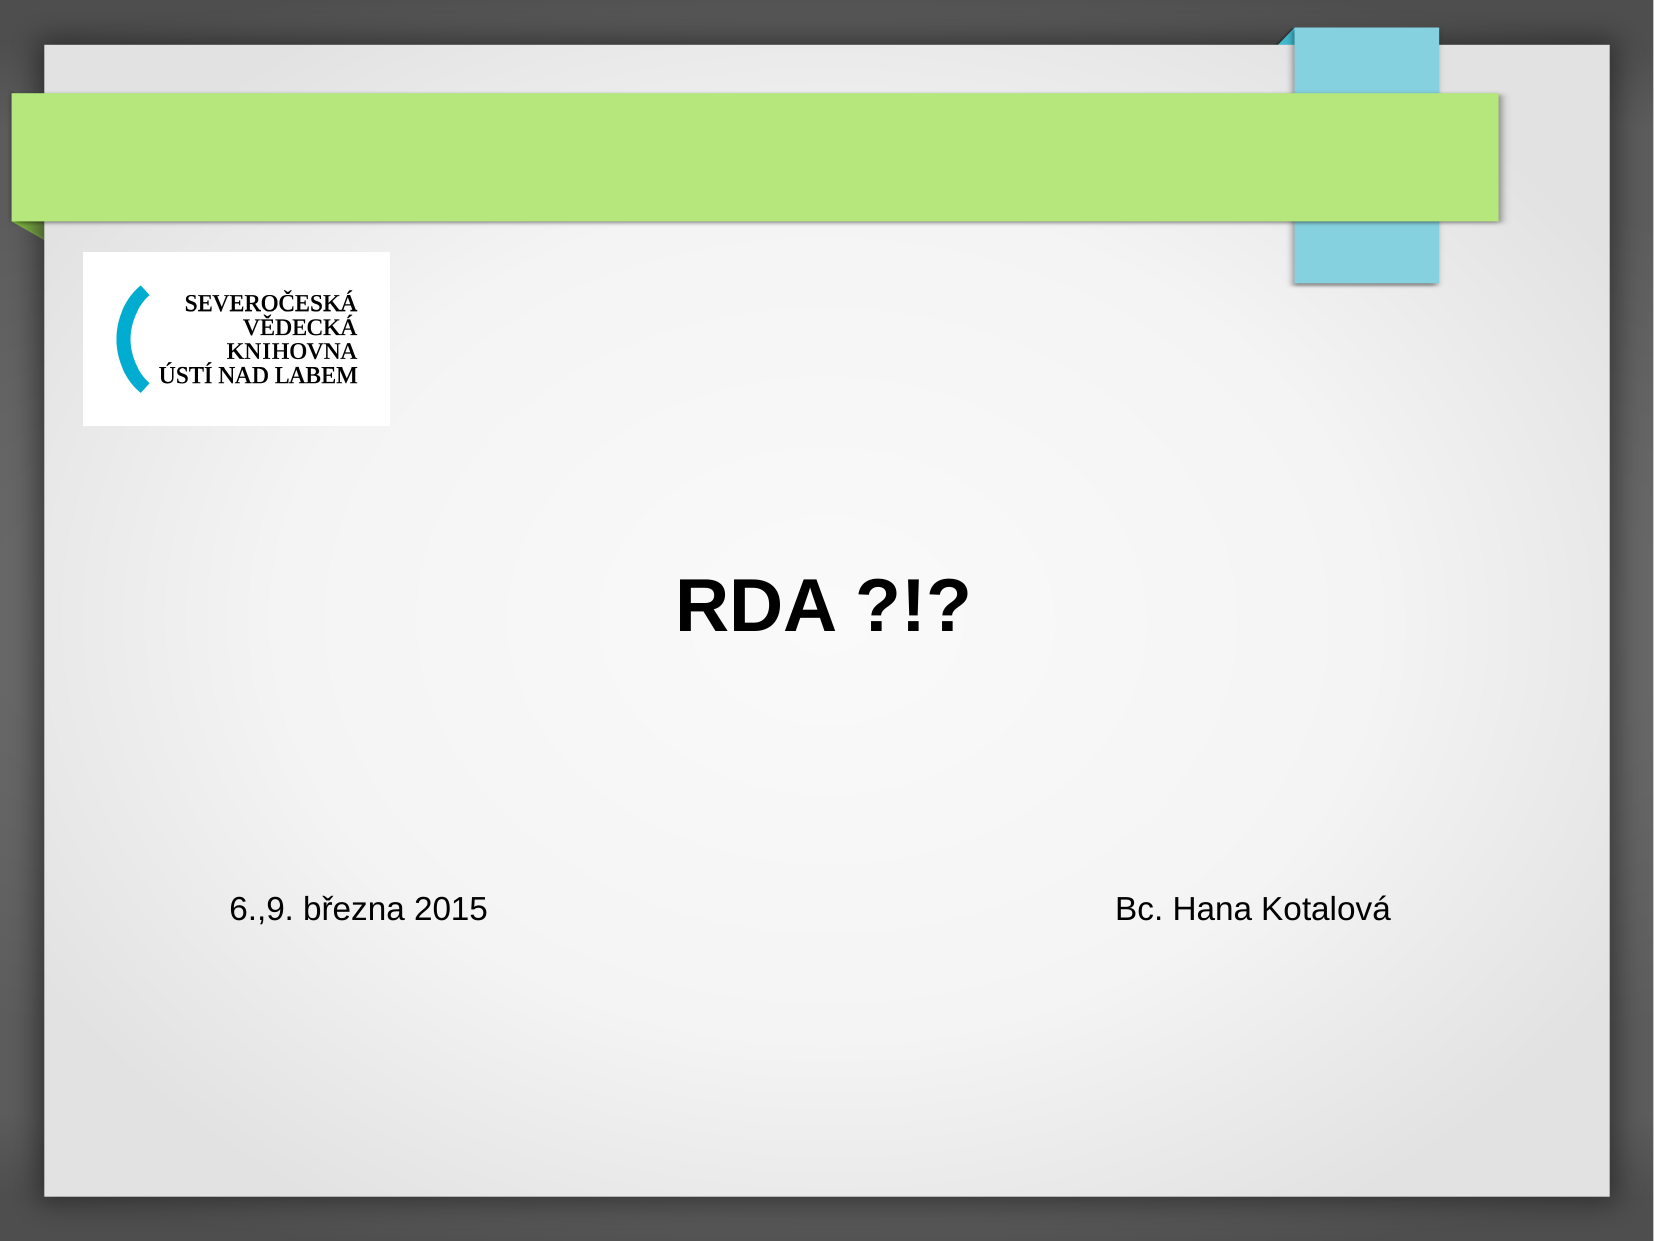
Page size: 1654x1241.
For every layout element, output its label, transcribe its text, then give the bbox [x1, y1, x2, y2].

picture [0, 0, 1654, 1241]
subtitle RDA ?!? 6.,9. března 2015 Bc. Hana Kotalová [82, 343, 1538, 1063]
